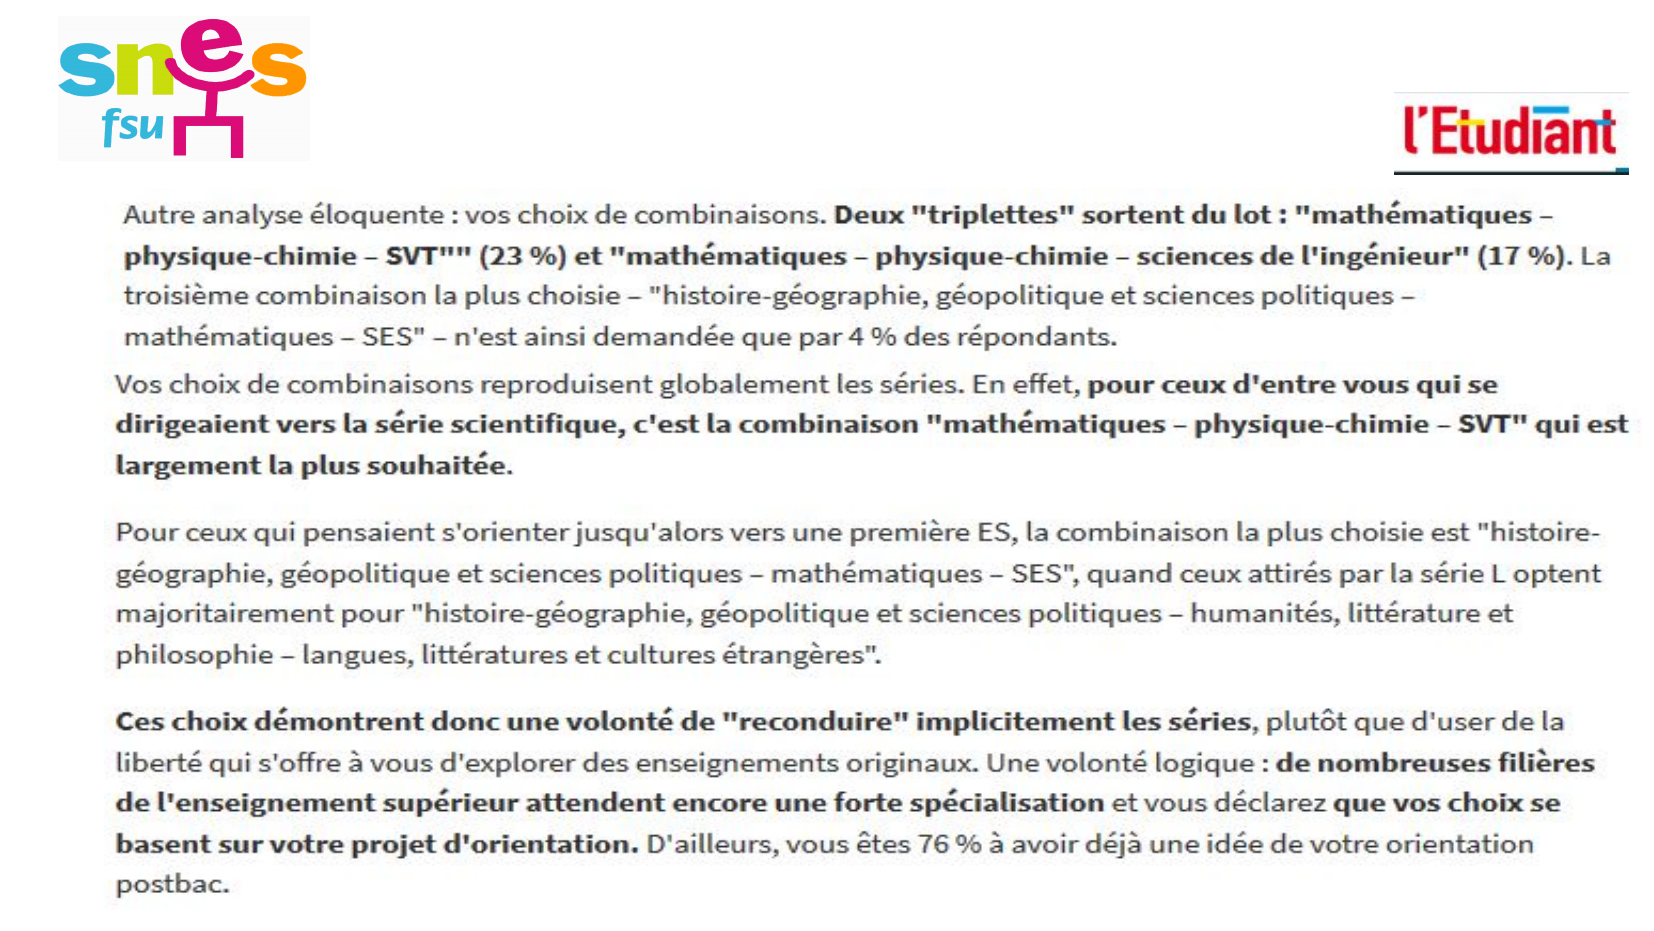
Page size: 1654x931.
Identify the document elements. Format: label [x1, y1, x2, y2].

picture [58, 17, 310, 161]
picture [1394, 93, 1629, 176]
picture [104, 188, 1642, 920]
